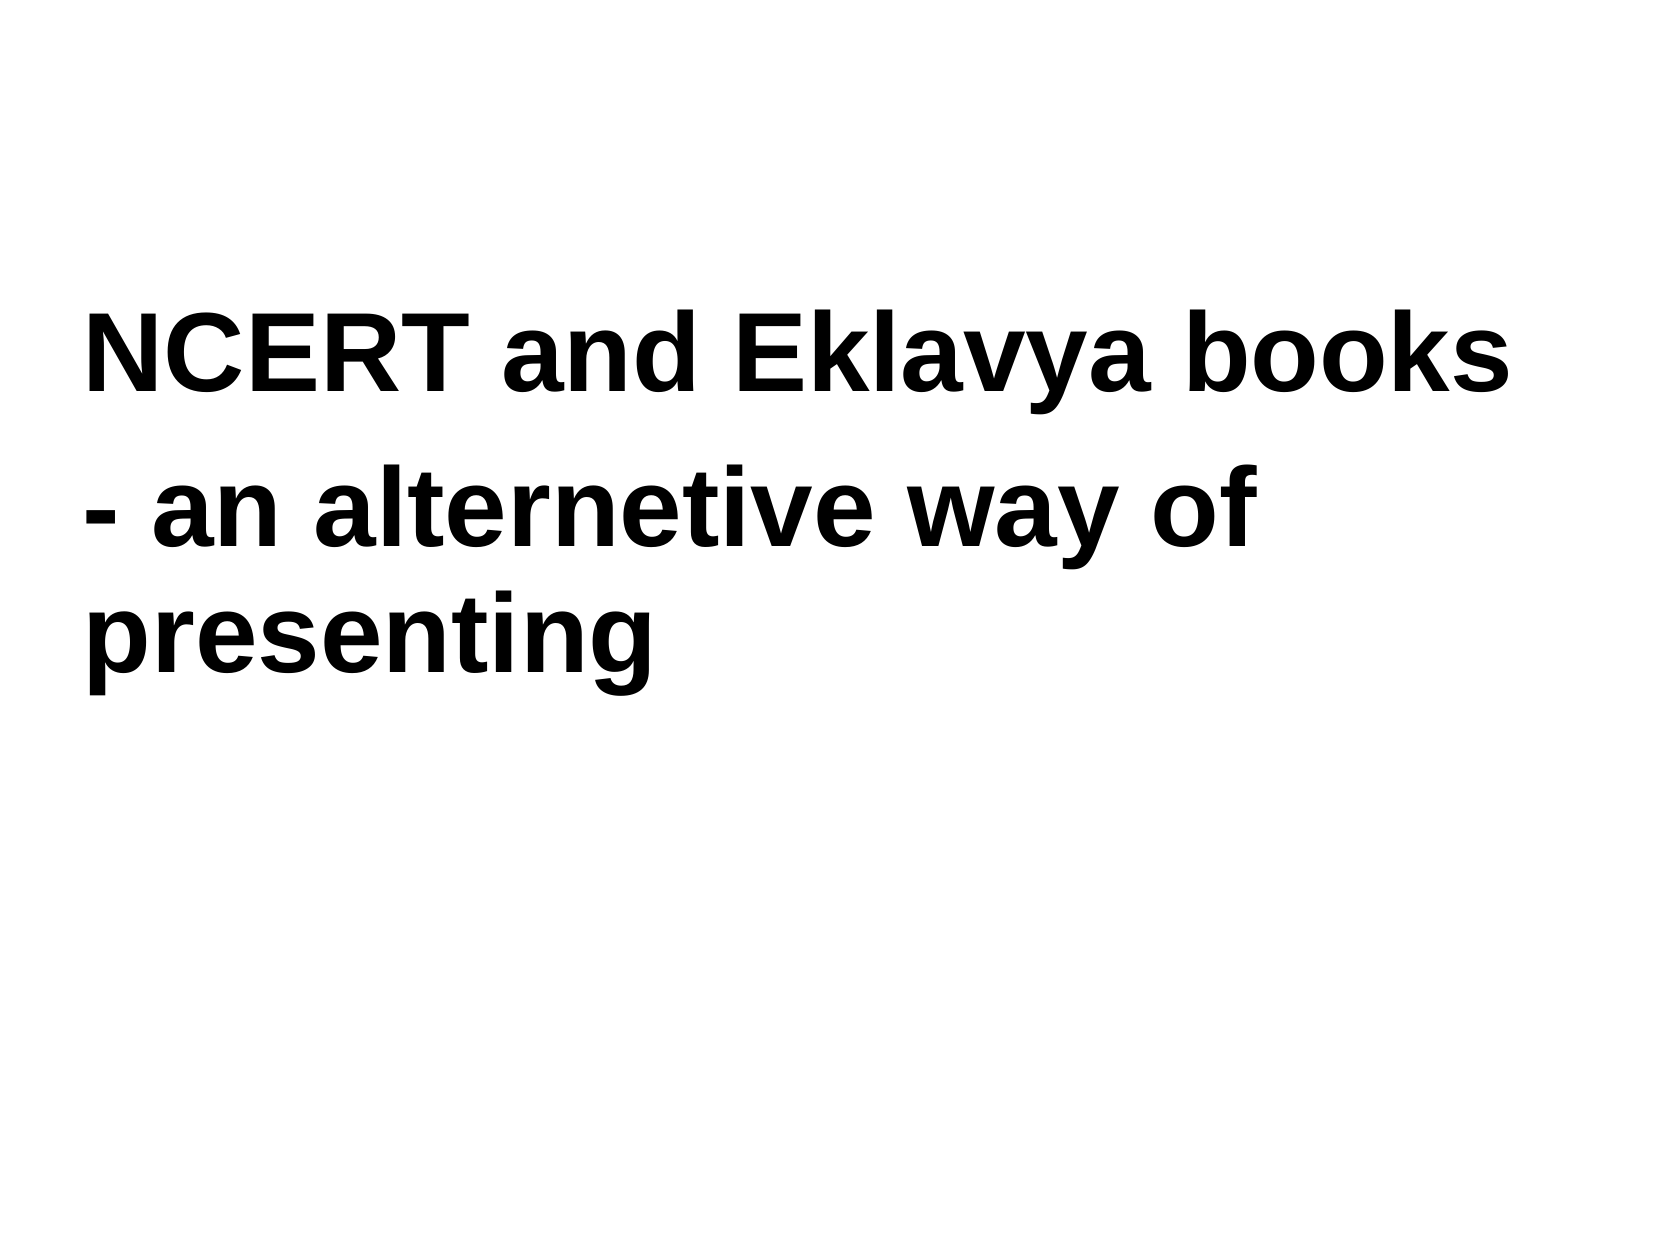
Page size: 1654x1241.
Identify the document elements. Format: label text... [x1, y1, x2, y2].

list NCERT and Eklavya books - an alternetive way of presenting [82, 290, 1538, 1010]
